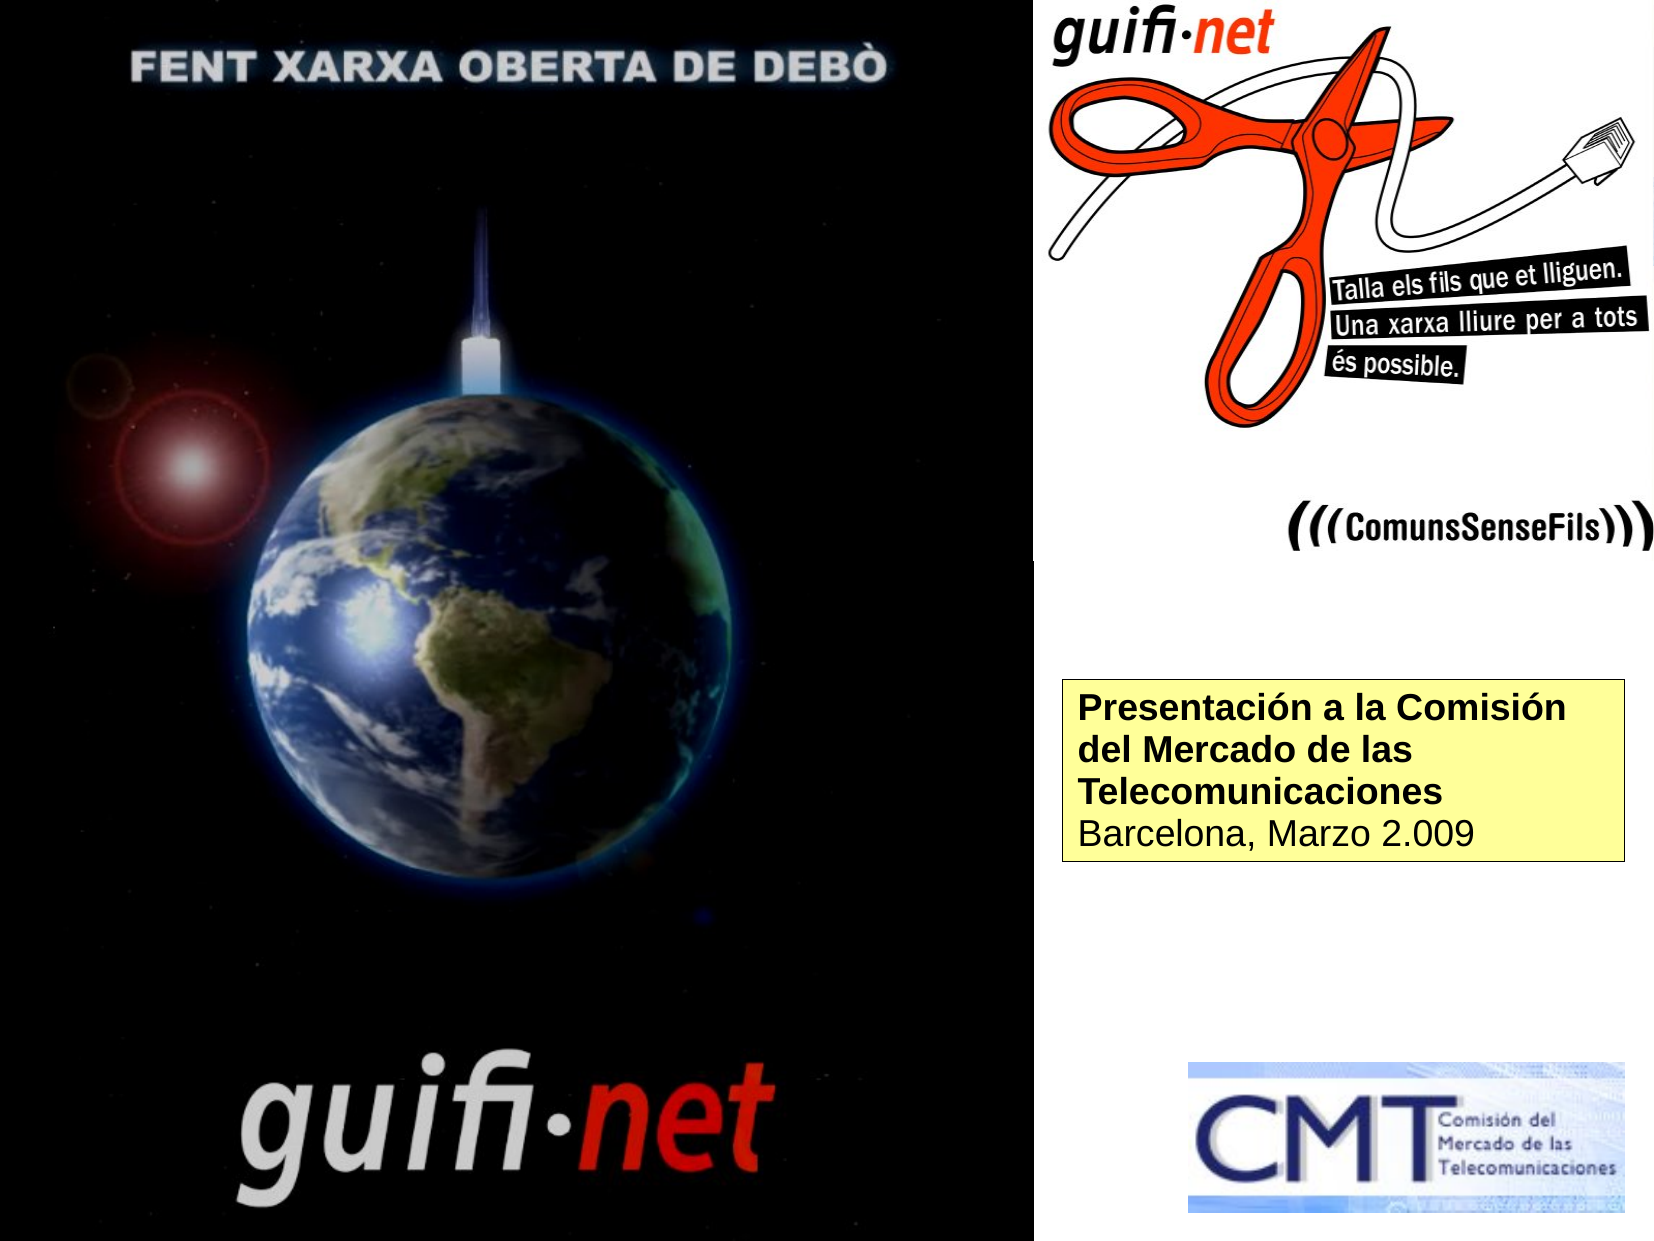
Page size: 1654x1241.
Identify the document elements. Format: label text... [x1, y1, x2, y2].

picture [1188, 1062, 1625, 1213]
text_box Presentación a la Comisión del Mercado de las Telecomunicaciones Barcelona, Marzo 2.009 [1062, 679, 1625, 862]
picture [0, 0, 1654, 1241]
